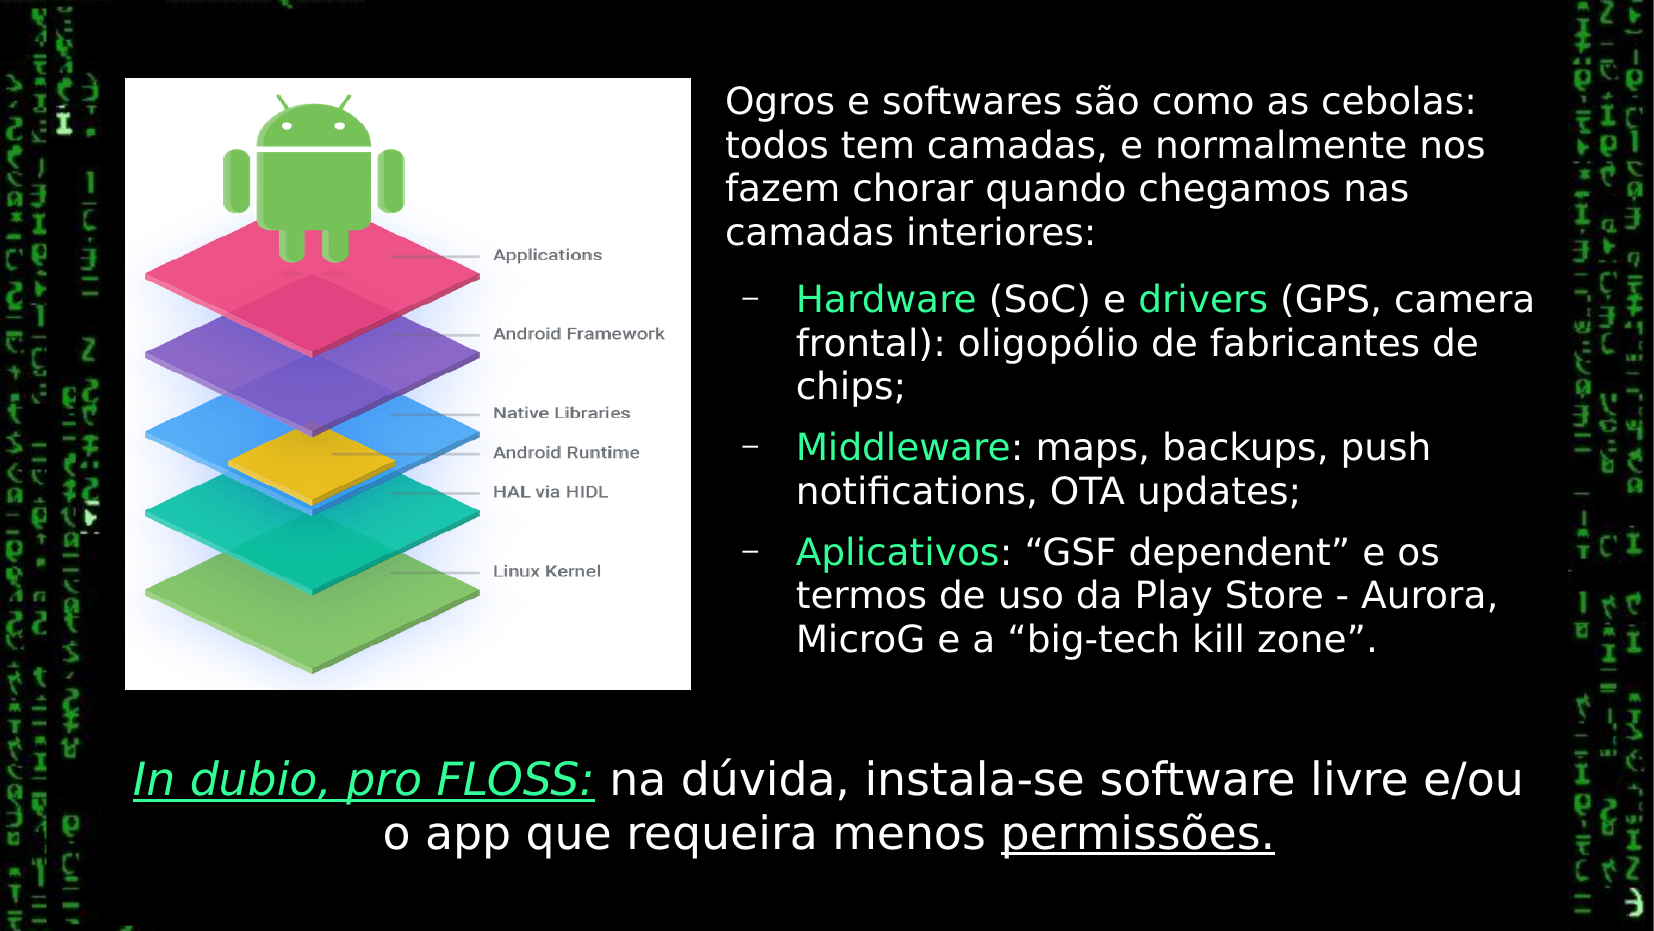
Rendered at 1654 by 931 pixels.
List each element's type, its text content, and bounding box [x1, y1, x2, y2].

list Ogros e softwares são como as cebolas: todos tem camadas, e normalmente nos fazem chorar quando chegamos nas camadas interiores: Hardware (SoC) e drivers (GPS, camera frontal): oligopólio de fabricantes de chips; Middleware: maps, backups, push notifications, OTA updates; Aplicativos: “GSF dependent” e os termos de uso da Play Store - Aurora, MicroG e a “big-tech kill zone”. [654, 80, 1565, 677]
title In dubio, pro FLOSS: na dúvida, instala-se software livre e/ou o app que requeira menos permissões. [122, 728, 1536, 885]
picture [0, 0, 1654, 931]
